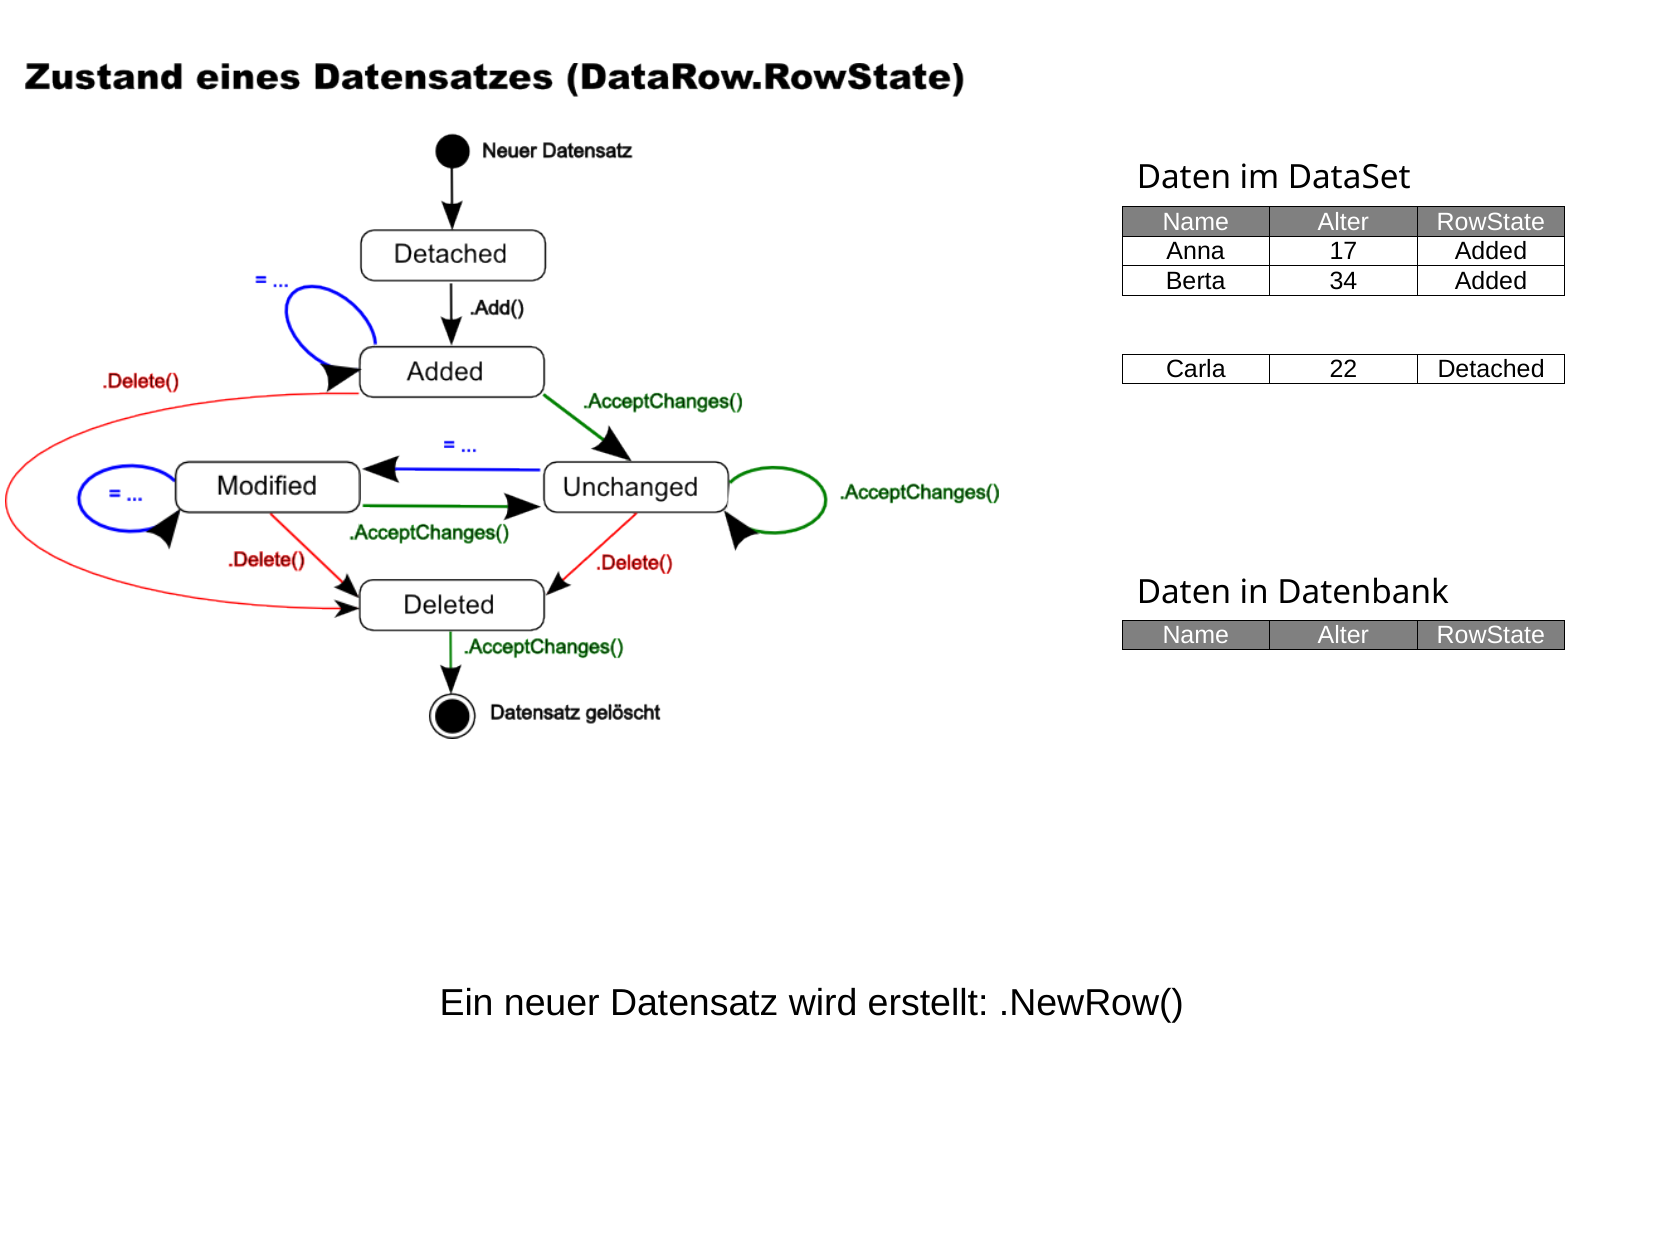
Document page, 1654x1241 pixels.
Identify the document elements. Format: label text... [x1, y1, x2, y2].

text_box Berta [1122, 266, 1269, 296]
text_box 17 [1269, 236, 1417, 266]
text_box Carla [1122, 354, 1269, 384]
text_box 34 [1269, 266, 1417, 296]
text_box 22 [1269, 354, 1417, 384]
text_box Name [1122, 620, 1269, 650]
text_box Name [1122, 206, 1269, 236]
text_box Alter [1269, 620, 1418, 650]
text_box Ein neuer Datensatz wird erstellt: .NewRow() [59, 974, 1565, 1032]
picture [5, 63, 999, 739]
text_box Daten in Datenbank [1122, 561, 1595, 623]
text_box Anna [1122, 236, 1269, 266]
text_box Daten im DataSet [1122, 145, 1536, 206]
text_box Added [1417, 236, 1565, 266]
text_box RowState [1418, 620, 1565, 650]
text_box Added [1417, 266, 1565, 296]
text_box RowState [1418, 206, 1565, 236]
text_box Alter [1269, 206, 1418, 236]
text_box Detached [1417, 354, 1565, 384]
